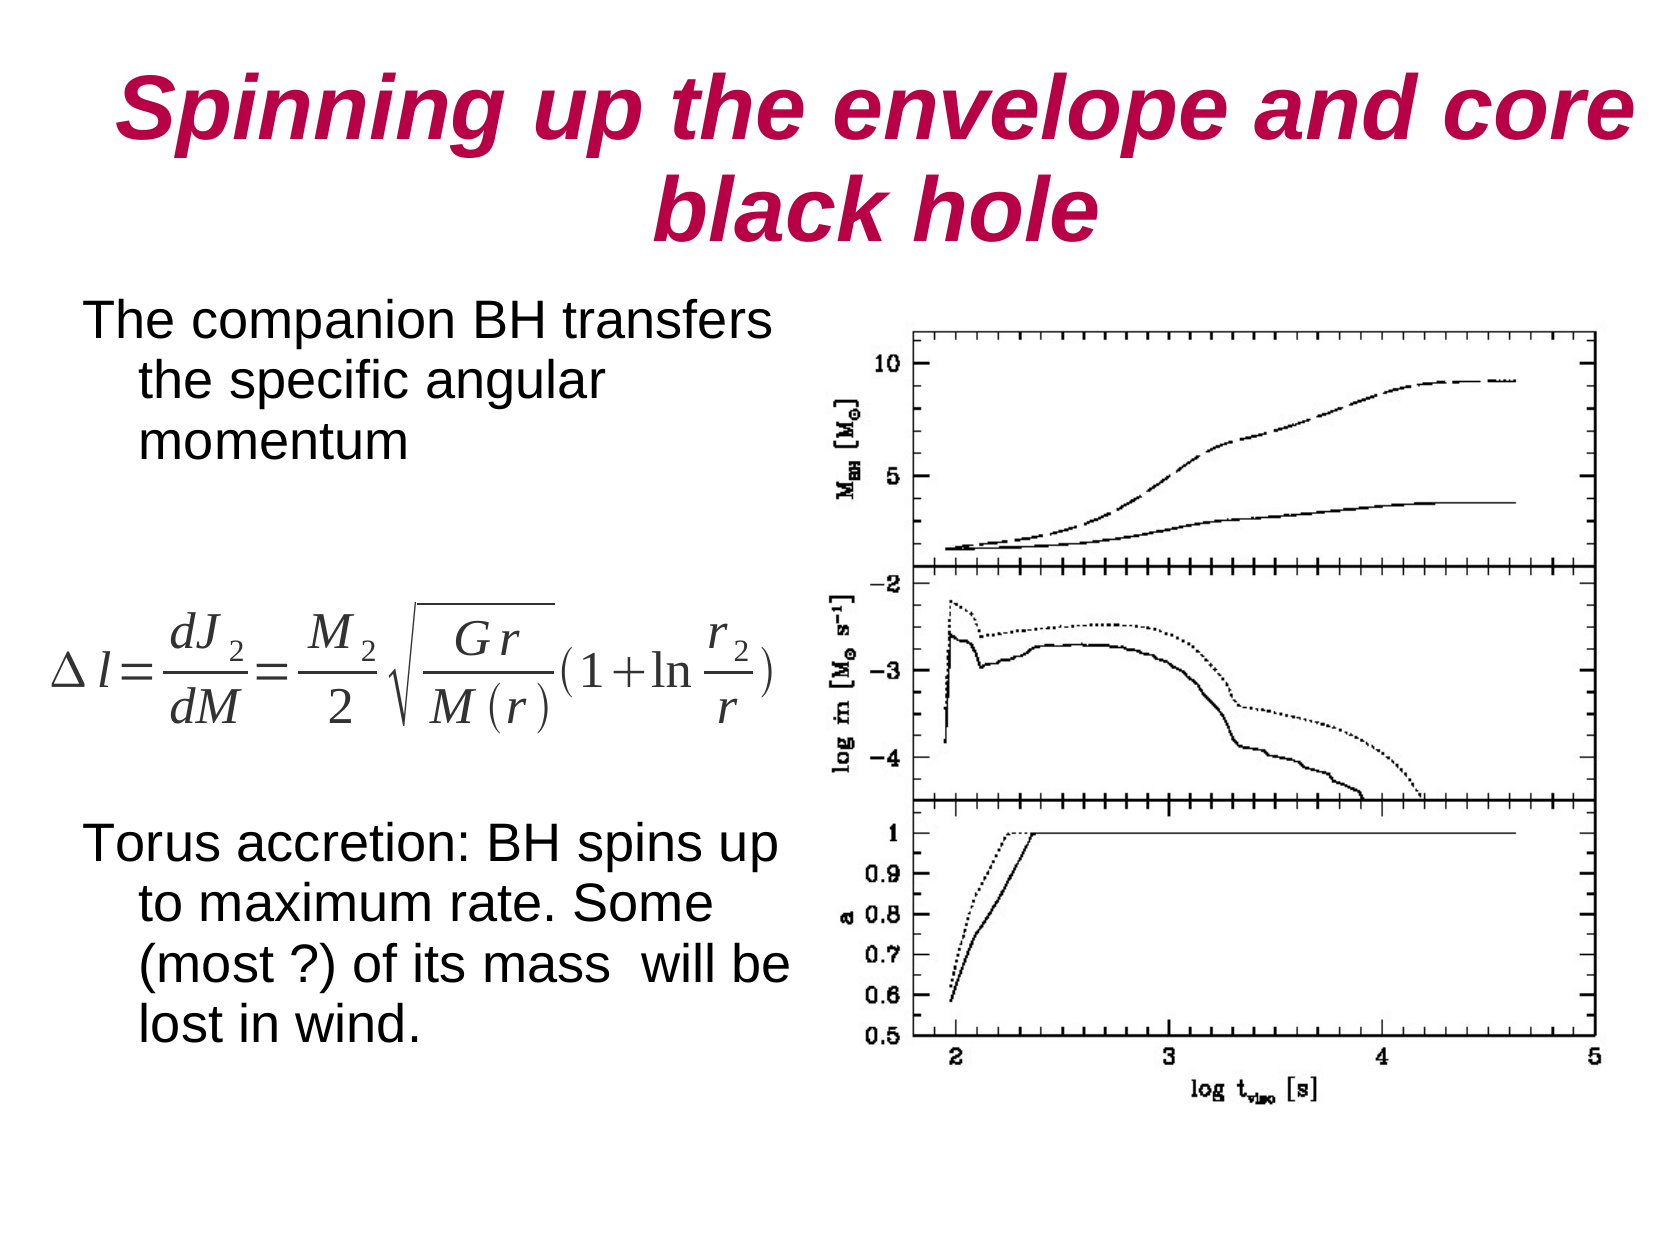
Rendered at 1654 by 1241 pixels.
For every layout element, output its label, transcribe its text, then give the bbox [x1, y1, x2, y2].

list The companion BH transfers the specific angular momentum Torus accretion: BH spins up to maximum rate. Some (most ?) of its mass will be lost in wind. [82, 290, 825, 1088]
chart [37, 600, 788, 736]
picture [825, 286, 1638, 1126]
text_box Spinning up the envelope and core black hole [100, 57, 1654, 263]
